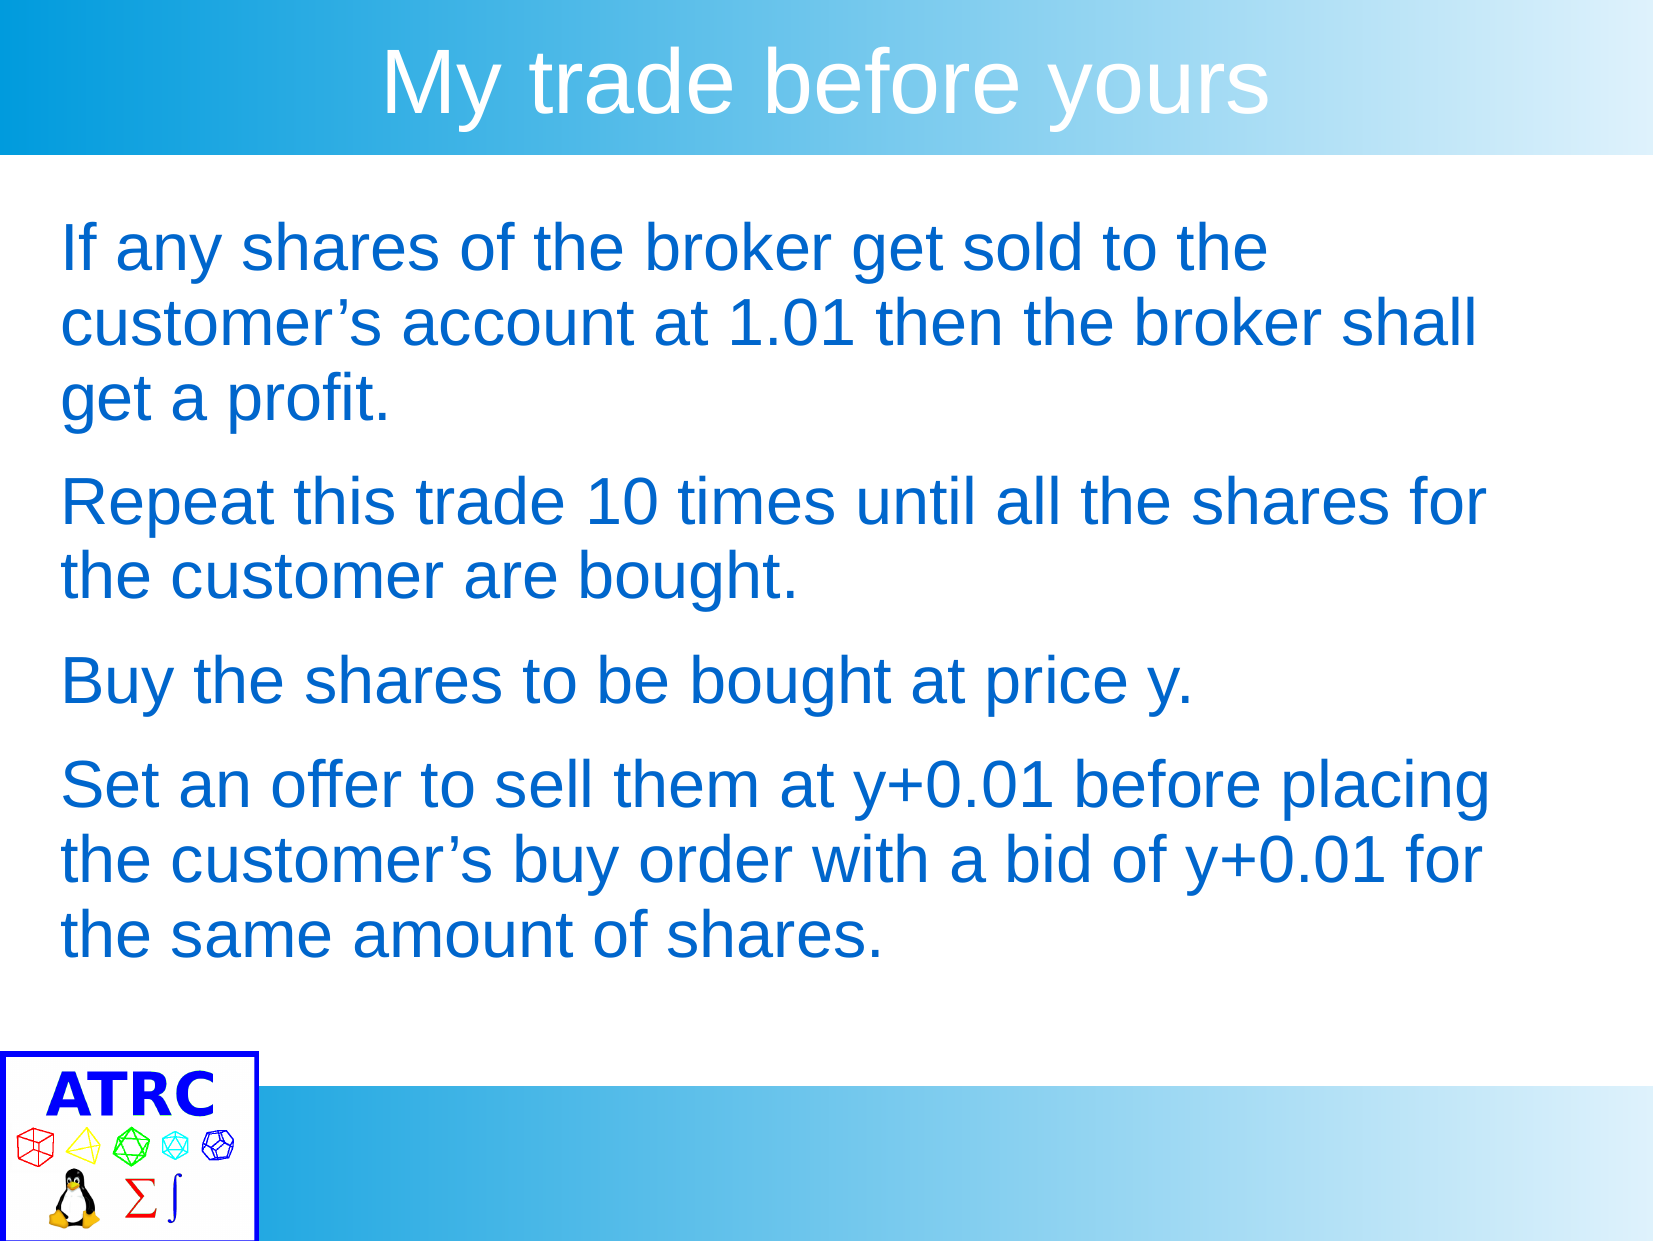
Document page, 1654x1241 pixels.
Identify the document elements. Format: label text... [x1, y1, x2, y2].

list If any shares of the broker get sold to the customer’s account at 1.01 then the broker shall get a profit. Repeat this trade 10 times until all the shares for the customer are bought. Buy the shares to be bought at price y. Set an offer to sell them at y+0.01 before placing the customer’s buy order with a bid of y+0.01 for the same amount of shares. [60, 210, 1549, 930]
picture [0, 1051, 259, 1241]
title My trade before yours [82, 30, 1571, 135]
